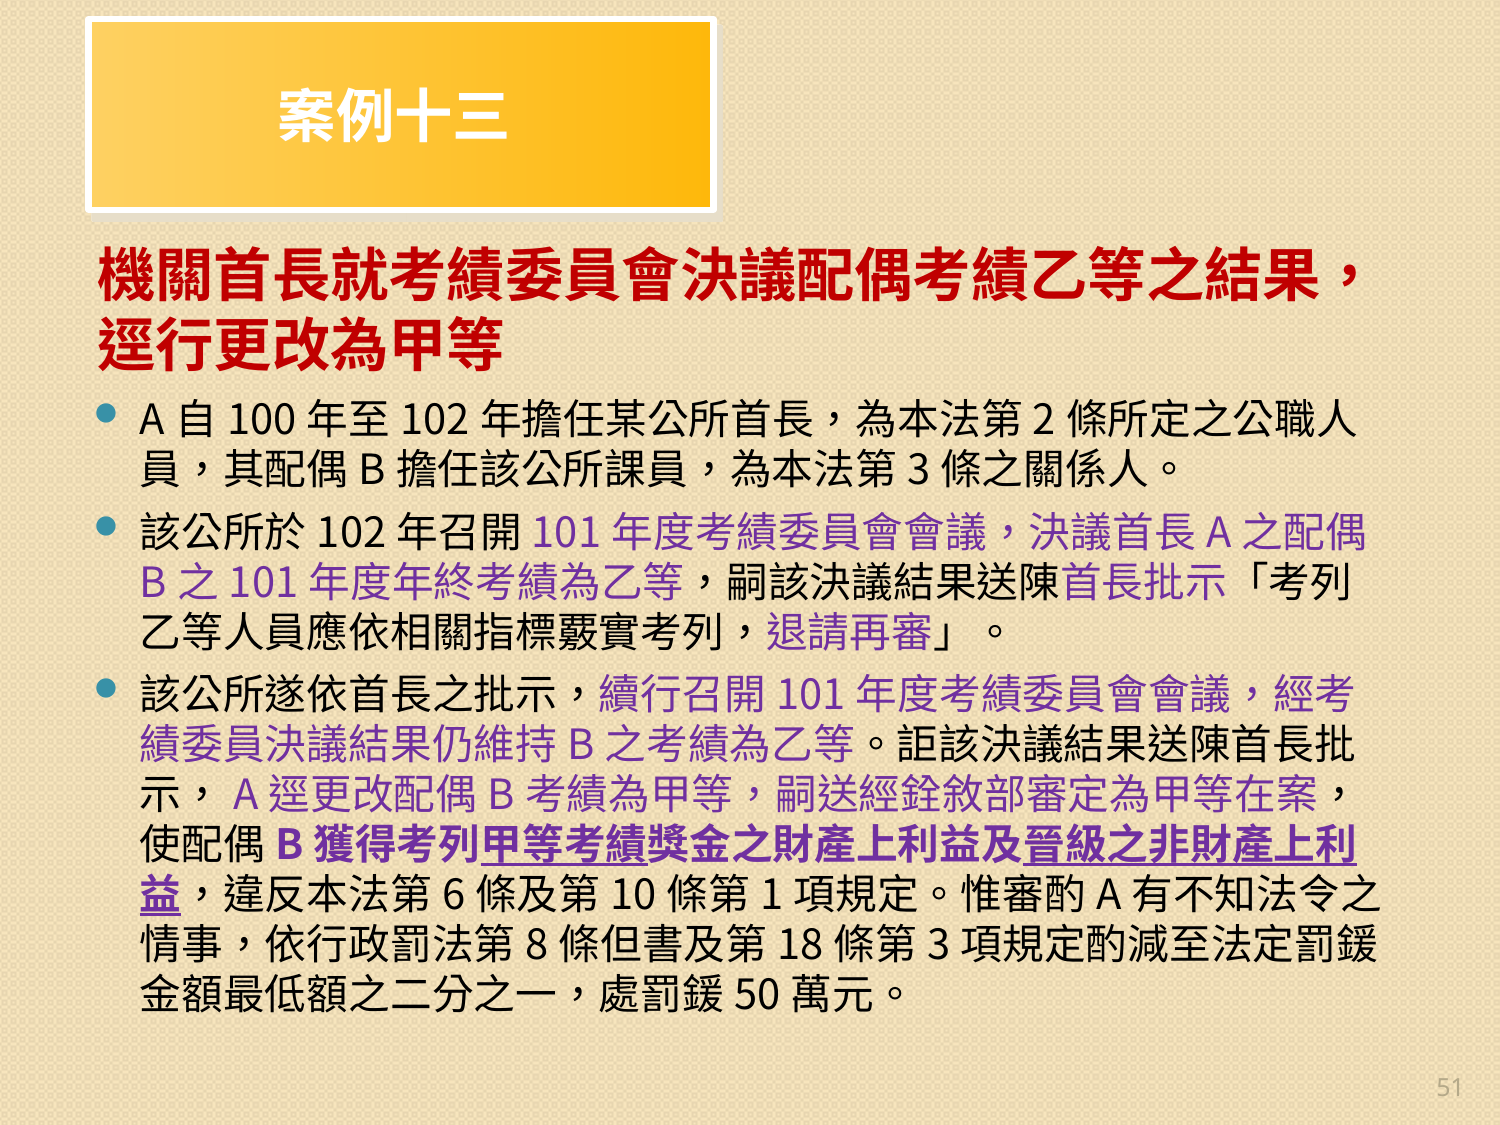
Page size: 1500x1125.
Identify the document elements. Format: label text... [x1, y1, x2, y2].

title 案例十三 [88, 19, 714, 210]
picture [0, 0, 1500, 1125]
list 機關首長就考績委員會決議配偶考績乙等之結果，逕行更改為甲等 [75, 230, 1412, 346]
list A自100年至102年擔任某公所首長，為本法第2條所定之公職人員，其配偶B擔任該公所課員，為本法第3條之關係人。 該公所於102年召開101年度考績委員會會議，決議首長A之配偶B之101年度年終考績為乙等，嗣該決議結果送陳首長批示「考列乙等人員應依相關指標覈實考列，退請再審」。 該公所遂依首長之批示，續行召開101年度考績委員會會議，經考績委員決議結果仍維持B之考績為乙等。詎該決議結果送陳首長批示，A逕更改配偶B考績為甲等，嗣送經銓敘部審定為甲等在案，使配偶B獲得考列甲等考績獎金之財產上利益及晉級之非財產上利益，違反本法第6條及第10條第1項規定。惟審酌A有不知法令之情事，依行政罰法第8條但書及第18條第3項規定酌減至法定罰鍰金額最低額之二分之一，處罰鍰50萬元。 [64, 385, 1403, 1041]
slide_number <編號> [1413, 1034, 1488, 1113]
